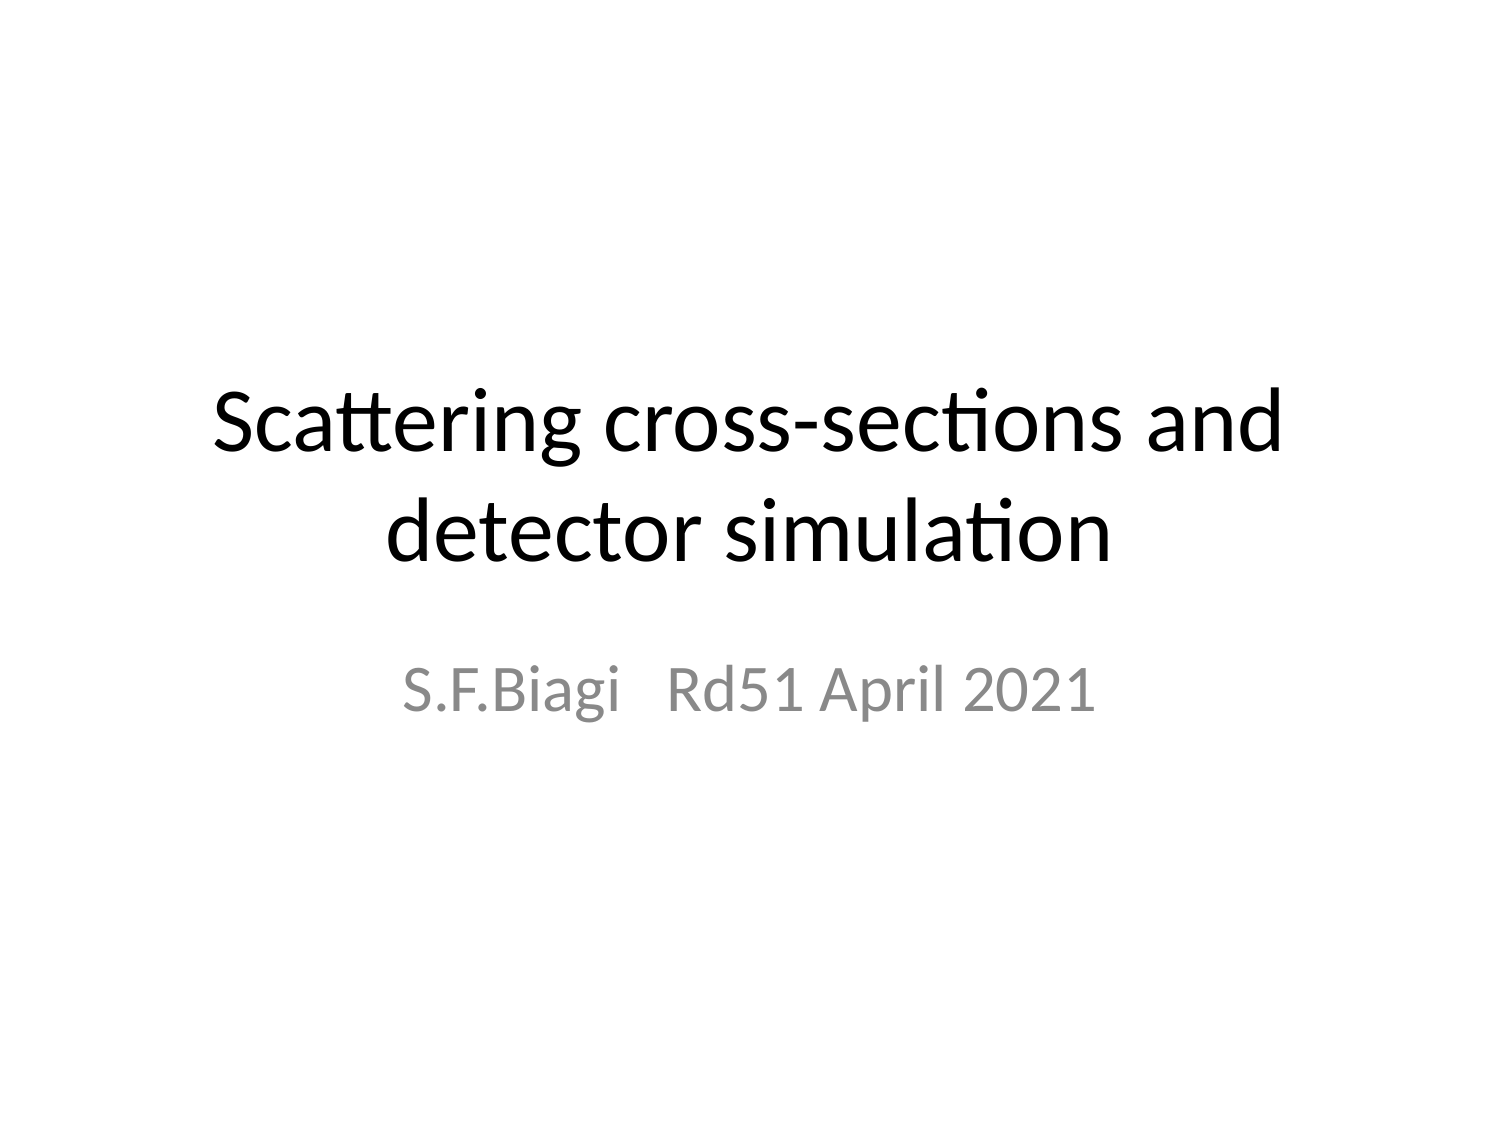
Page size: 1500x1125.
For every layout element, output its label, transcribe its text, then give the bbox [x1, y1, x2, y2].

subtitle S.F.Biagi Rd51 April 2021 [225, 637, 1276, 925]
title Scattering cross-sections and detector simulation [112, 349, 1388, 591]
